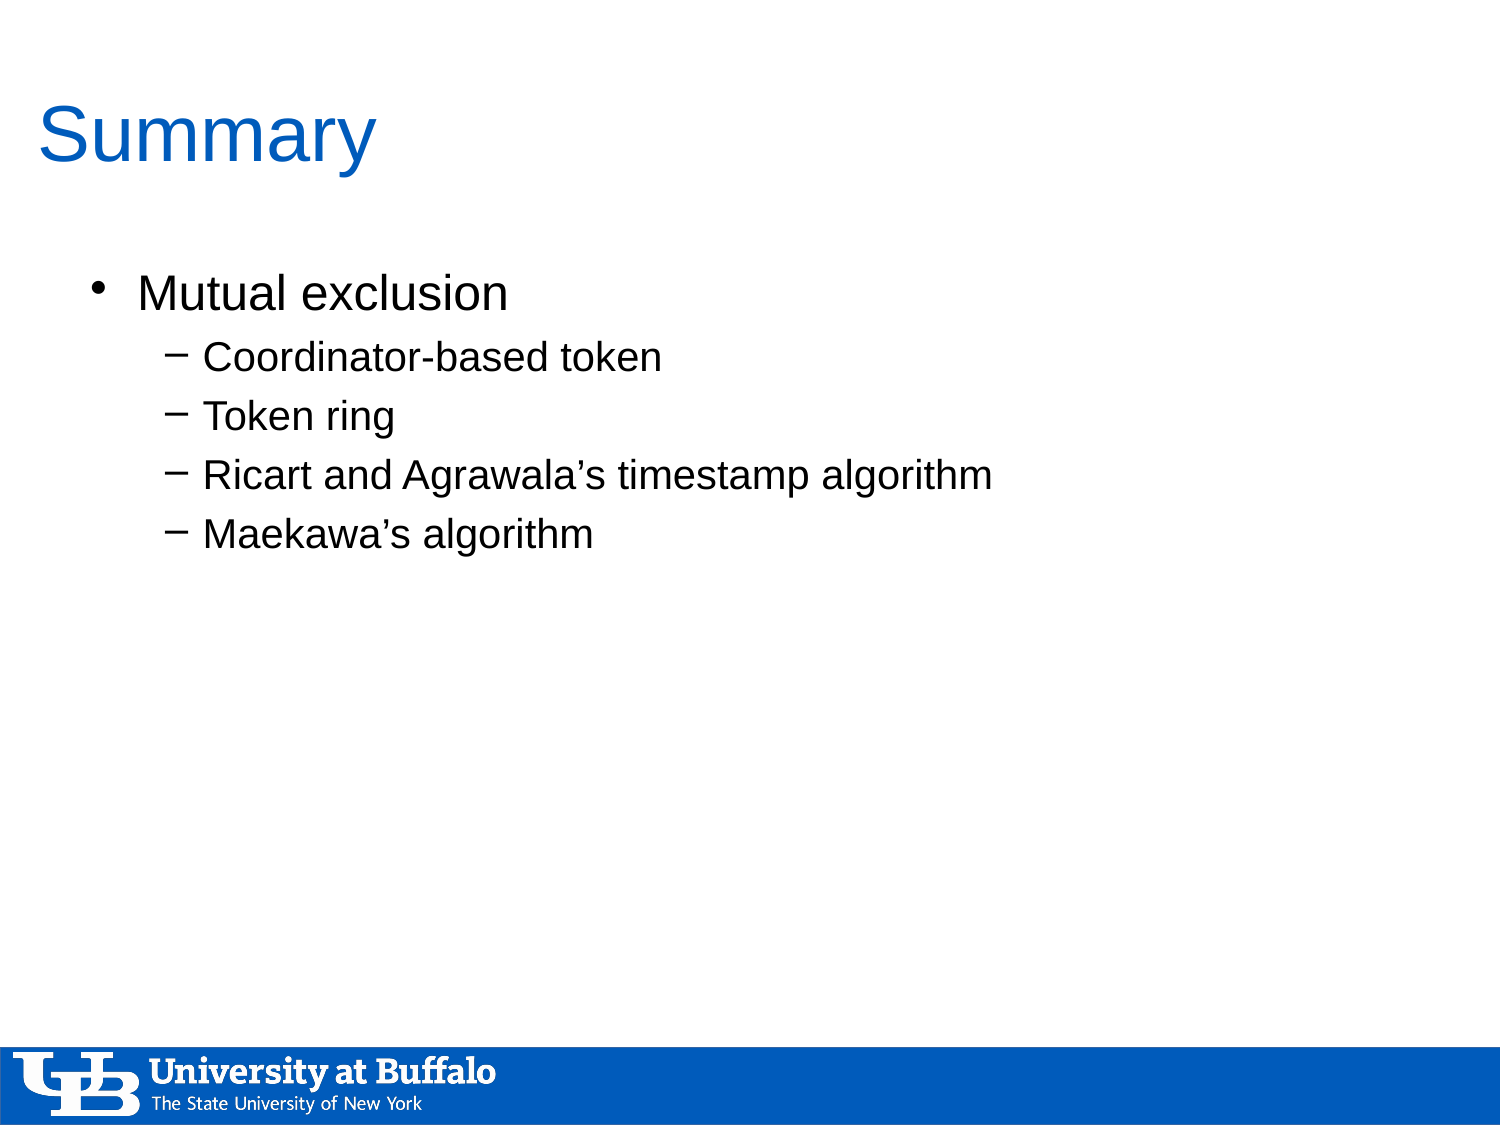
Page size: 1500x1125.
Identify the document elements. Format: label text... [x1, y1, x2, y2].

list Mutual exclusion Coordinator-based token Token ring Ricart and Agrawala’s timestamp algorithm Maekawa’s algorithm [75, 263, 1425, 916]
picture [13, 1052, 496, 1116]
title Summary [37, 40, 1388, 228]
